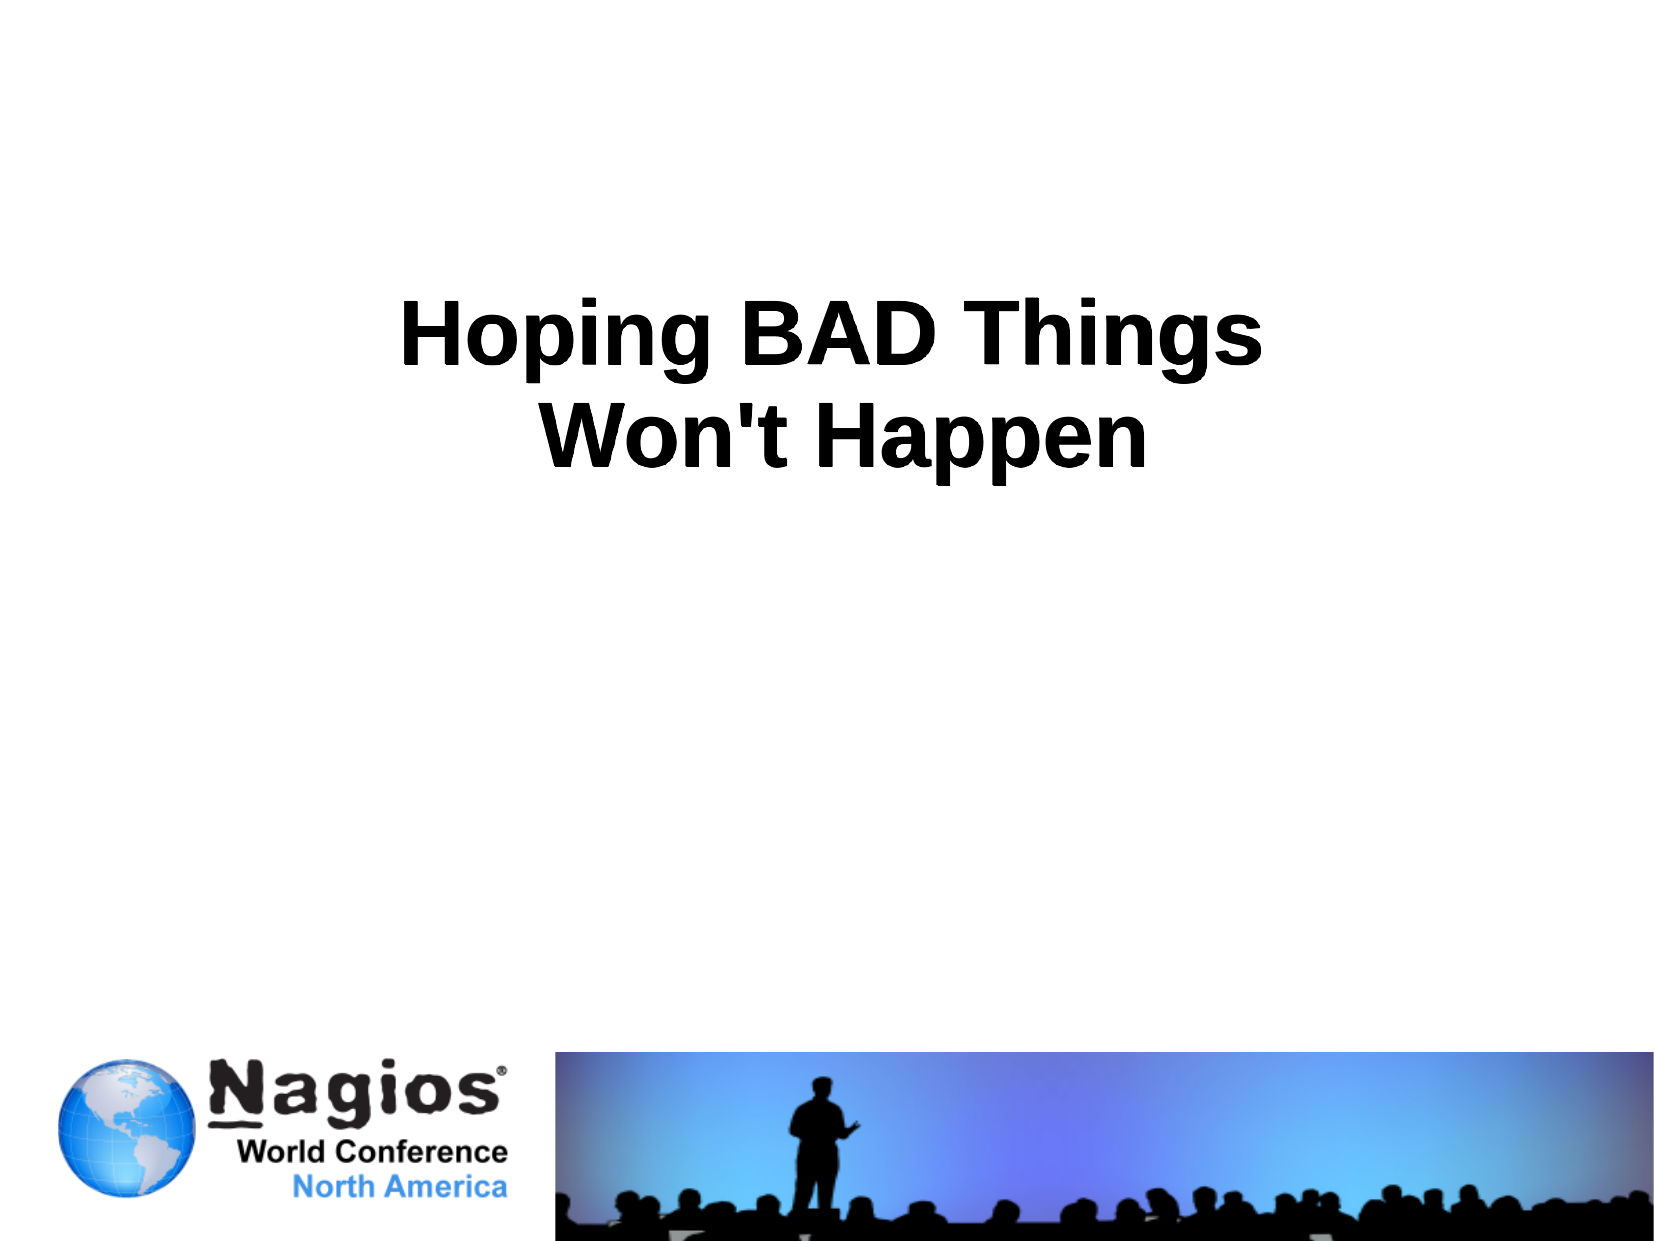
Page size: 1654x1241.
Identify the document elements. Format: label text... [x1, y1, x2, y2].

picture [58, 1058, 509, 1228]
title Hoping BAD Things Won't Happen [87, 280, 1576, 488]
picture [555, 1052, 1654, 1241]
